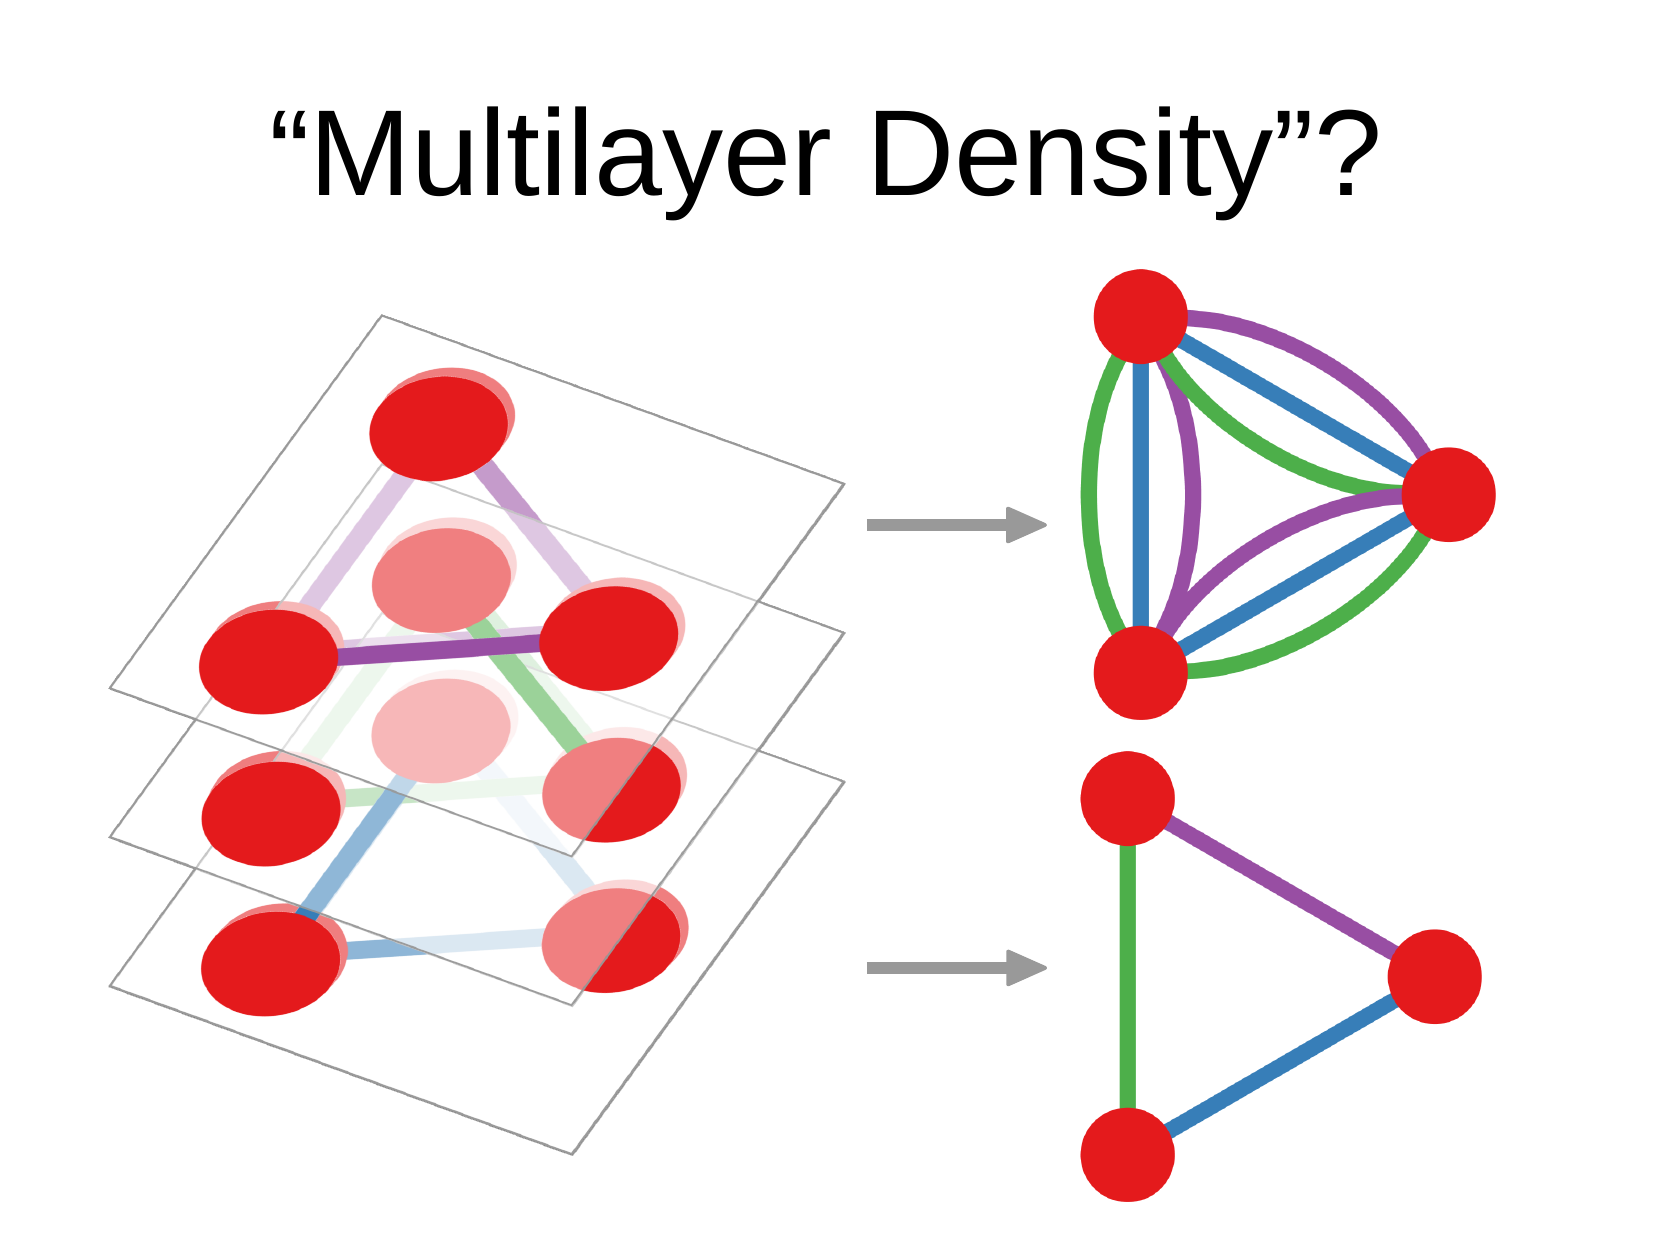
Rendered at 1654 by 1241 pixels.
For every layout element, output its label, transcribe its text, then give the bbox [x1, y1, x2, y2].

picture [1080, 751, 1482, 1202]
picture [1080, 269, 1496, 721]
title “Multilayer Density”? [82, 49, 1571, 257]
picture [108, 314, 846, 1156]
